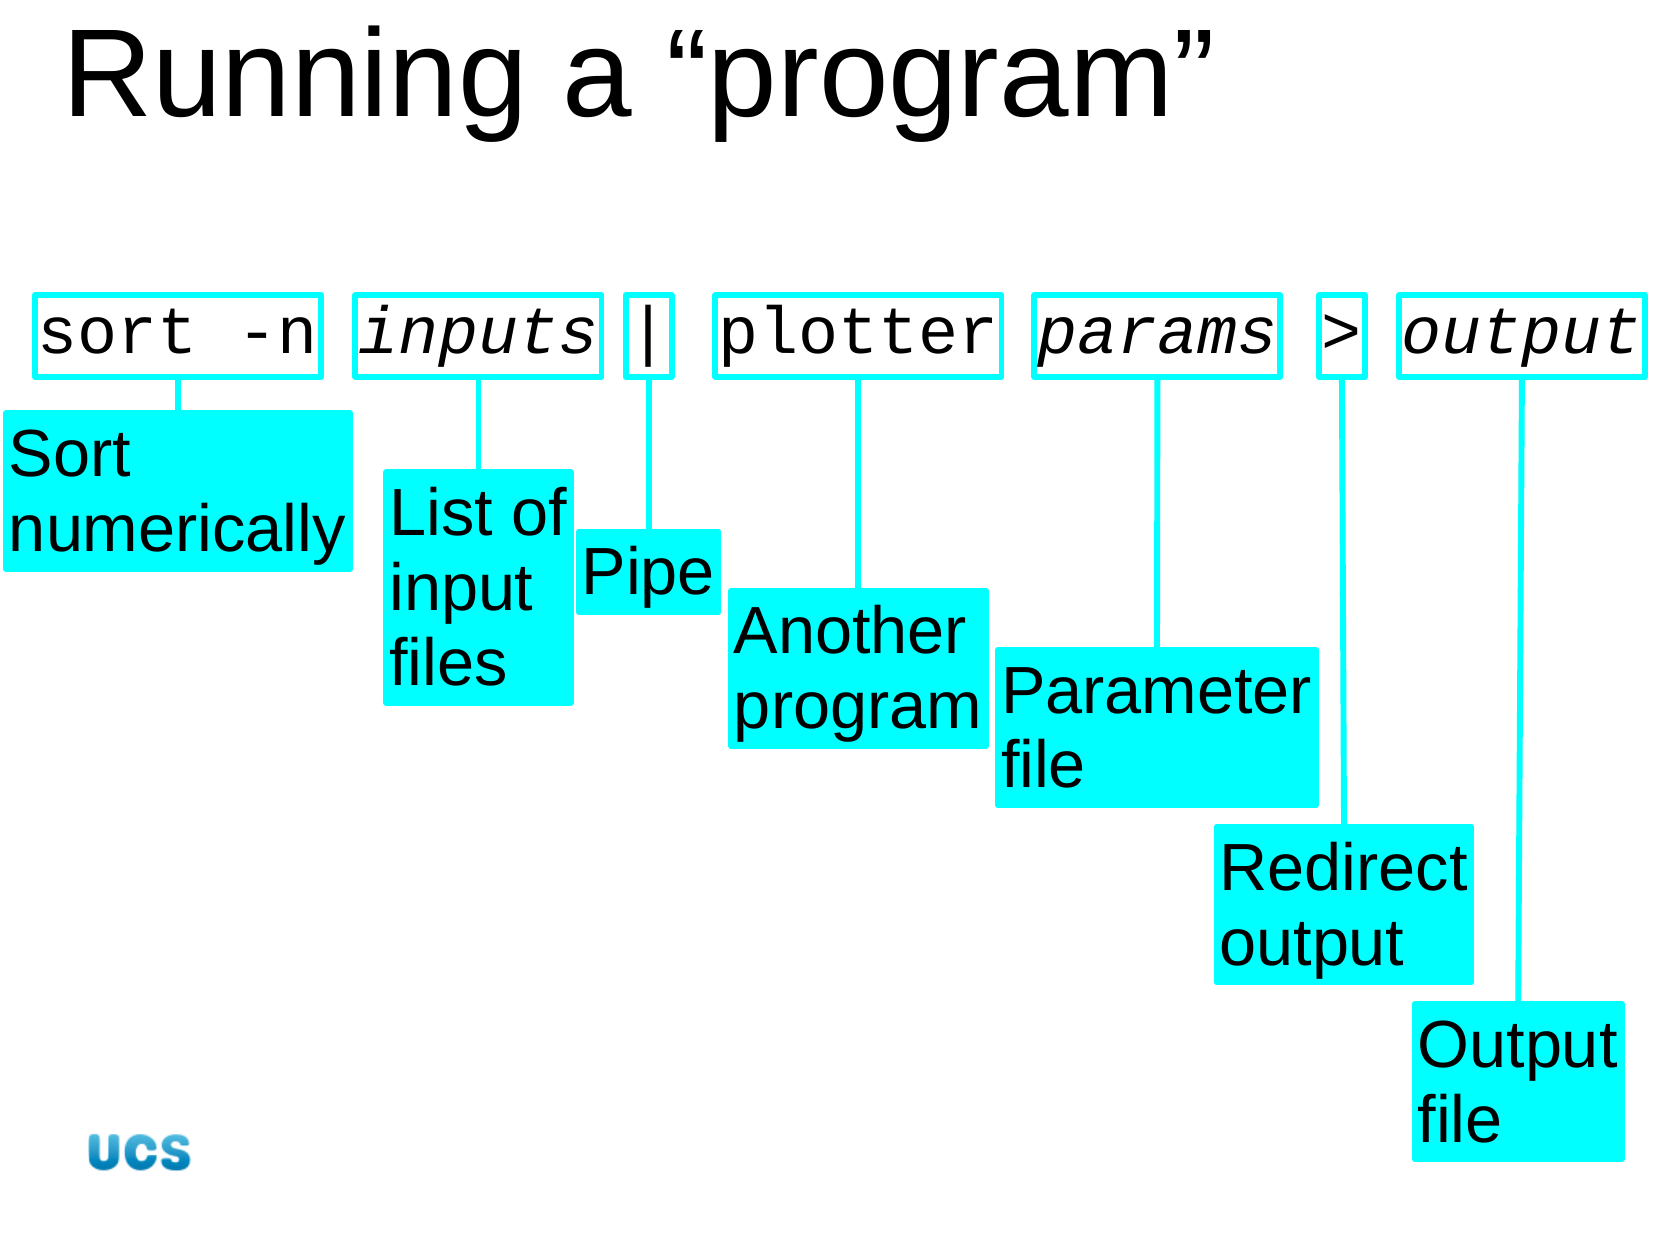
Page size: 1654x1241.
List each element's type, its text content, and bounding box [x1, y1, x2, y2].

text_box Pipe [578, 531, 719, 613]
text_box Redirect output [1216, 826, 1472, 983]
text_box Another program [730, 590, 986, 747]
text_box Running a “program” [59, 0, 1219, 146]
text_box plotter [715, 295, 1002, 377]
text_box output [1398, 295, 1645, 377]
text_box > [1318, 295, 1365, 377]
text_box List of input files [386, 472, 571, 703]
text_box params [1034, 295, 1281, 377]
picture [88, 1133, 191, 1172]
text_box Output file [1414, 1003, 1622, 1160]
text_box inputs [355, 295, 602, 377]
text_box Parameter file [998, 649, 1317, 806]
text_box sort -n [34, 295, 321, 377]
text_box Sort numerically [5, 413, 350, 569]
text_box | [625, 295, 672, 377]
